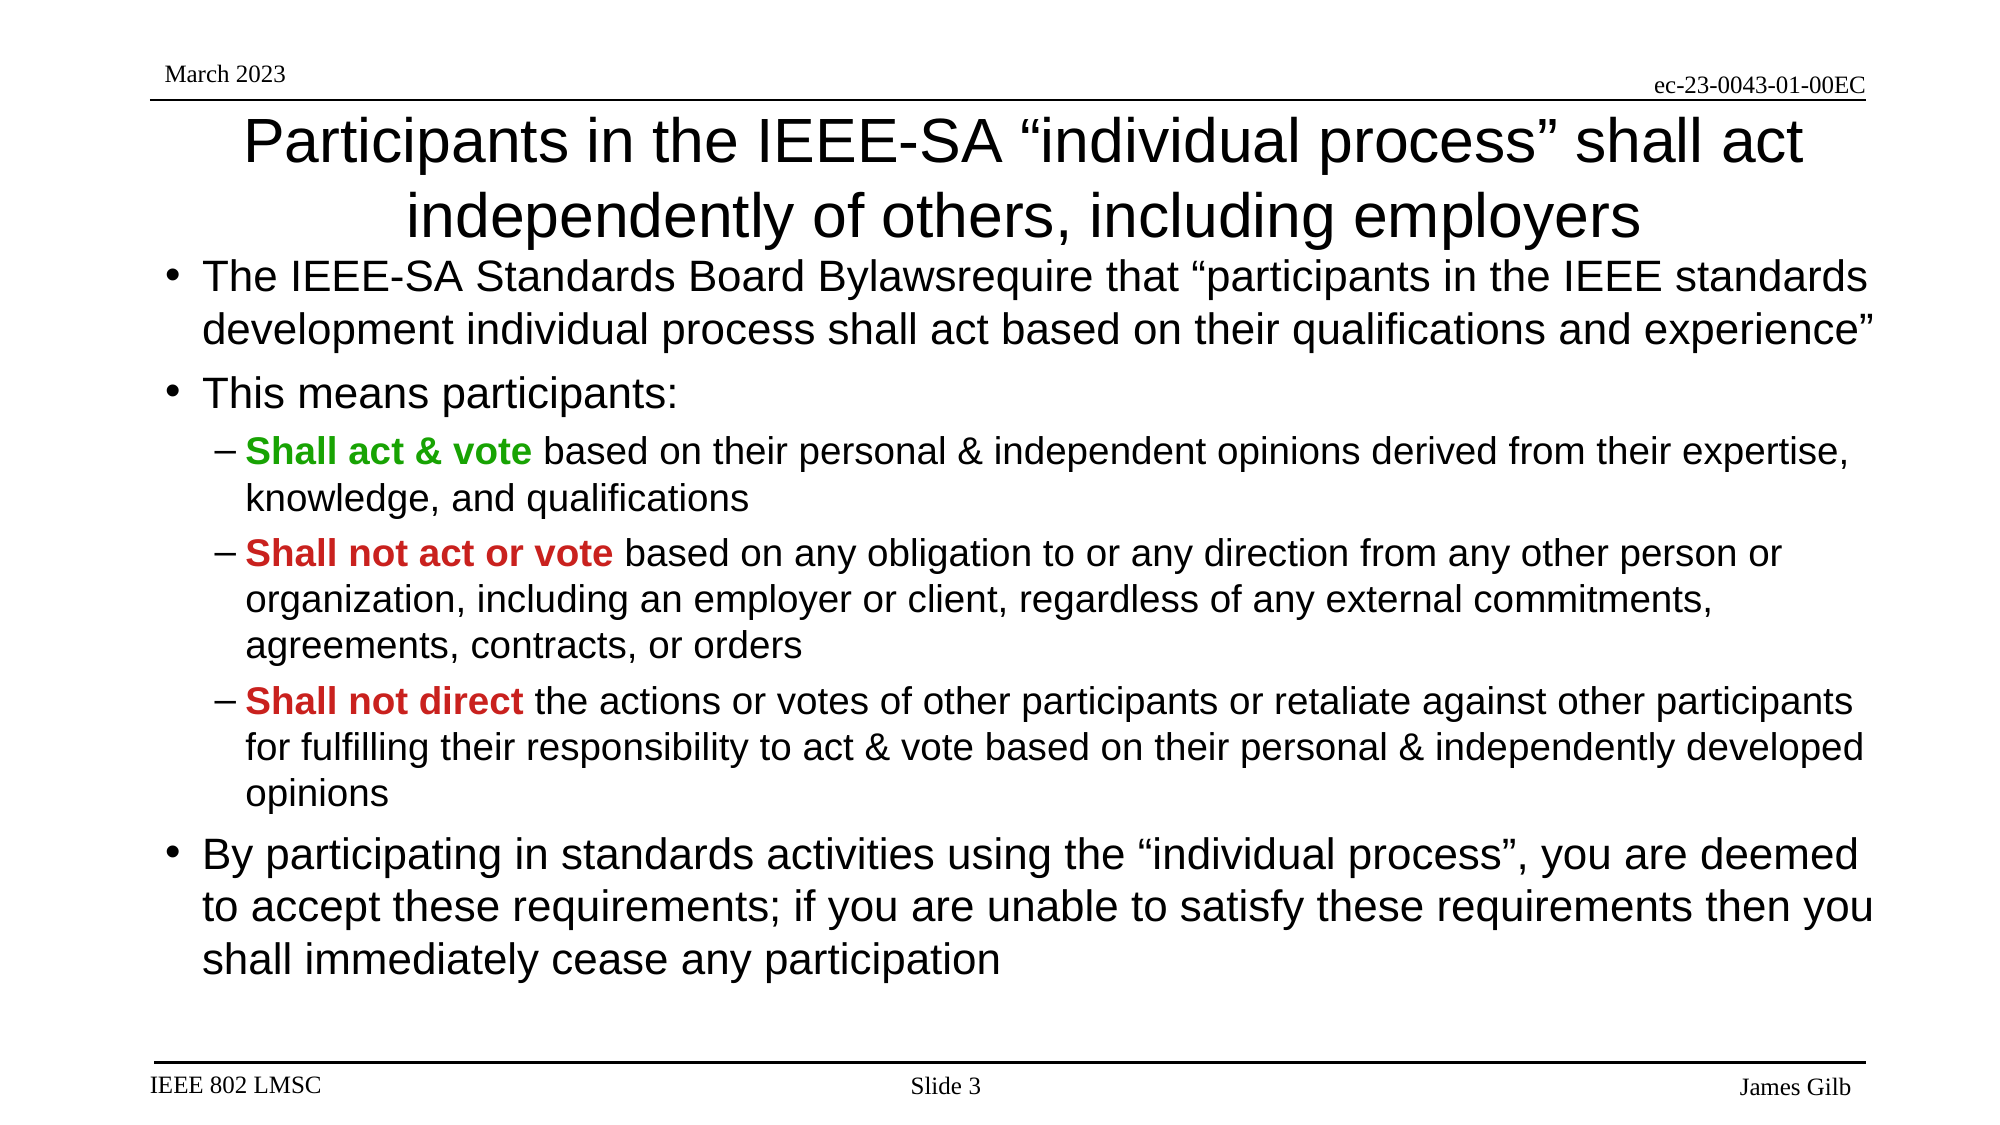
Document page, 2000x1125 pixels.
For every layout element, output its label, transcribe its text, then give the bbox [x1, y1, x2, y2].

title Participants in the IEEE-SA “individual process” shall act independently of others, including employers [149, 92, 1900, 239]
list The IEEE-SA Standards Board Bylawsrequire that “participants in the IEEE standards development individual process shall act based on their qualifications and experience” This means participants: Shall act & vote based on their personal & independent opinions derived from their expertise, knowledge, and qualifications Shall not act or vote based on any obligation to or any direction from any other person or organization, including an employer or client, regardless of any external commitments, agreements, contracts, or orders Shall not direct the actions or votes of other participants or retaliate against other participants for fulfilling their responsibility to act & vote based on their personal & independently developed opinions By participating in standards activities using the “individual process”, you are deemed to accept these requirements; if you are unable to satisfy these requirements then you shall immediately cease any participation [149, 239, 1900, 1051]
